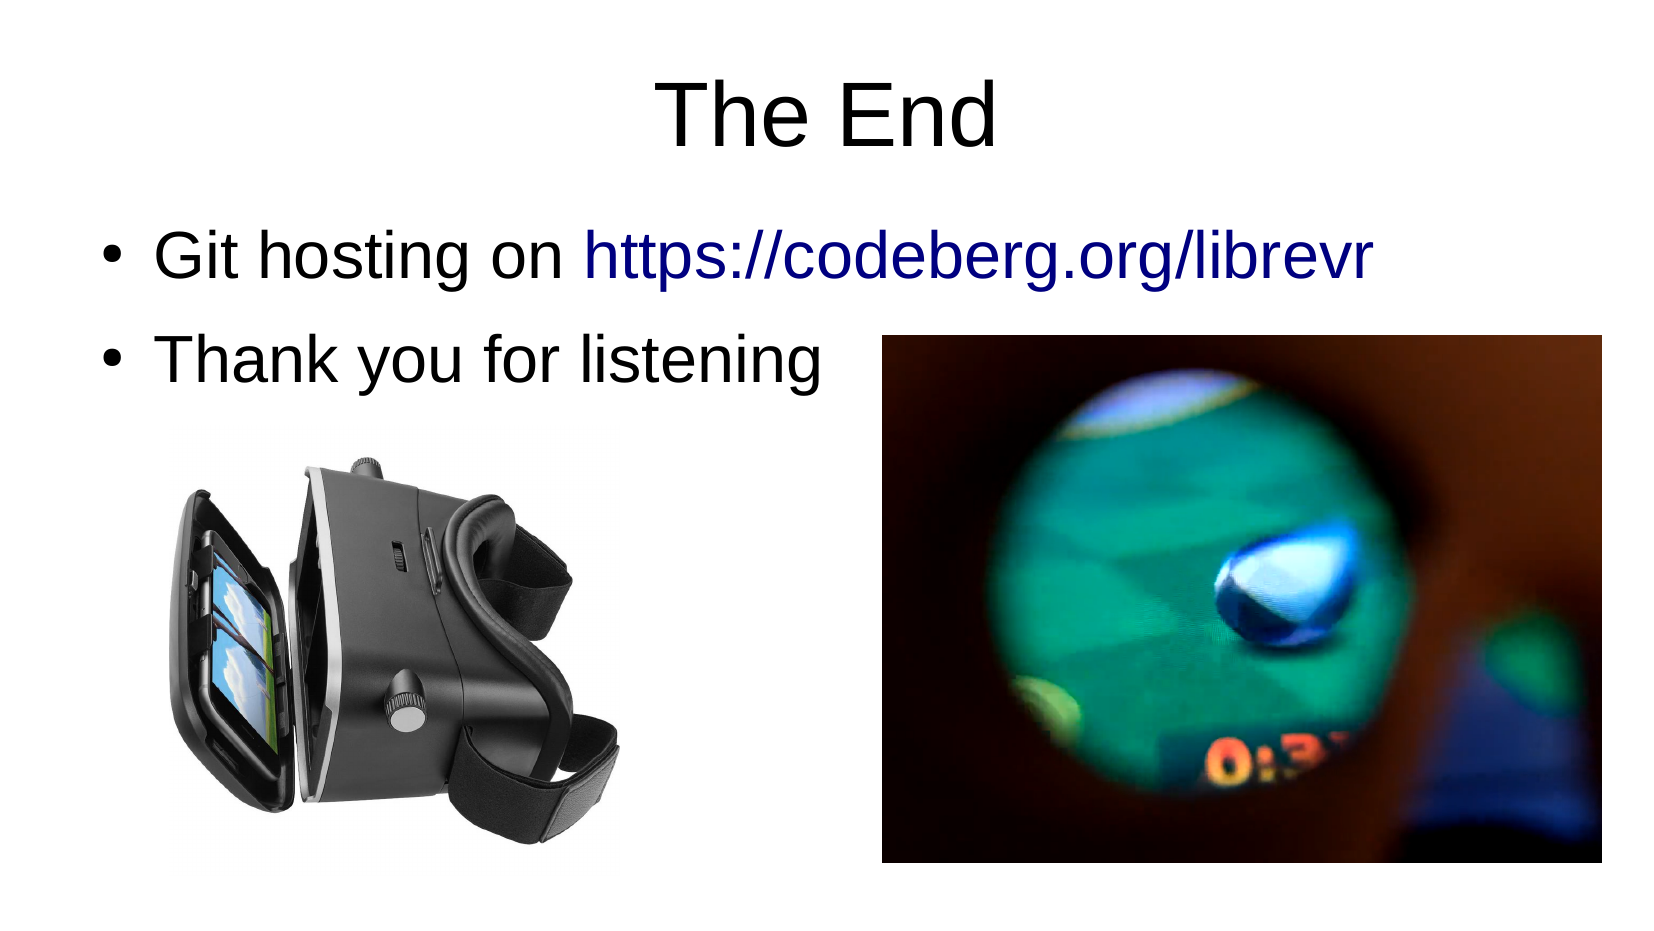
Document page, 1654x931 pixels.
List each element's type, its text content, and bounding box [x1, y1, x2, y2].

picture [882, 335, 1602, 863]
picture [169, 425, 620, 876]
title The End [82, 37, 1571, 193]
list Git hosting on https://codeberg.org/librevr Thank you for listening [82, 217, 1571, 758]
